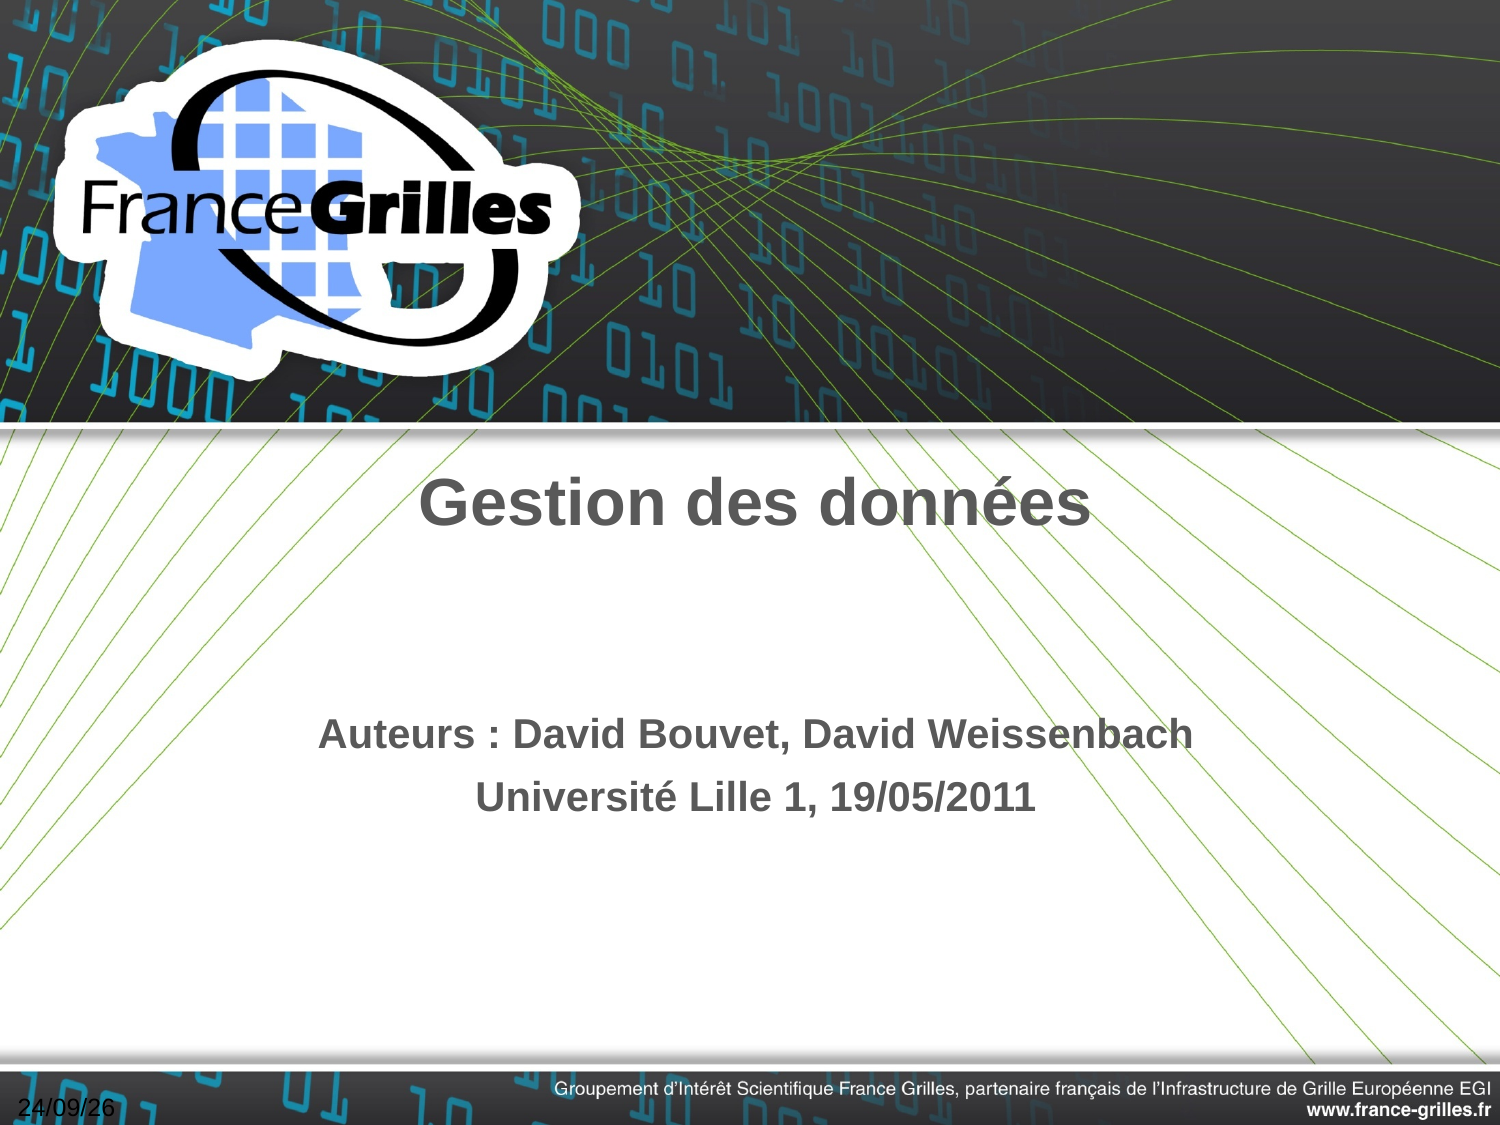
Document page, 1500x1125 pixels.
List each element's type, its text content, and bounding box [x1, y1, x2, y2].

subtitle Gestion des données Auteurs : David Bouvet, David Weissenbach Université Lille 1, 19/05/2011 [53, 269, 1459, 1016]
picture [0, 0, 1500, 1125]
text_box 17/05/11 [17, 1074, 172, 1122]
